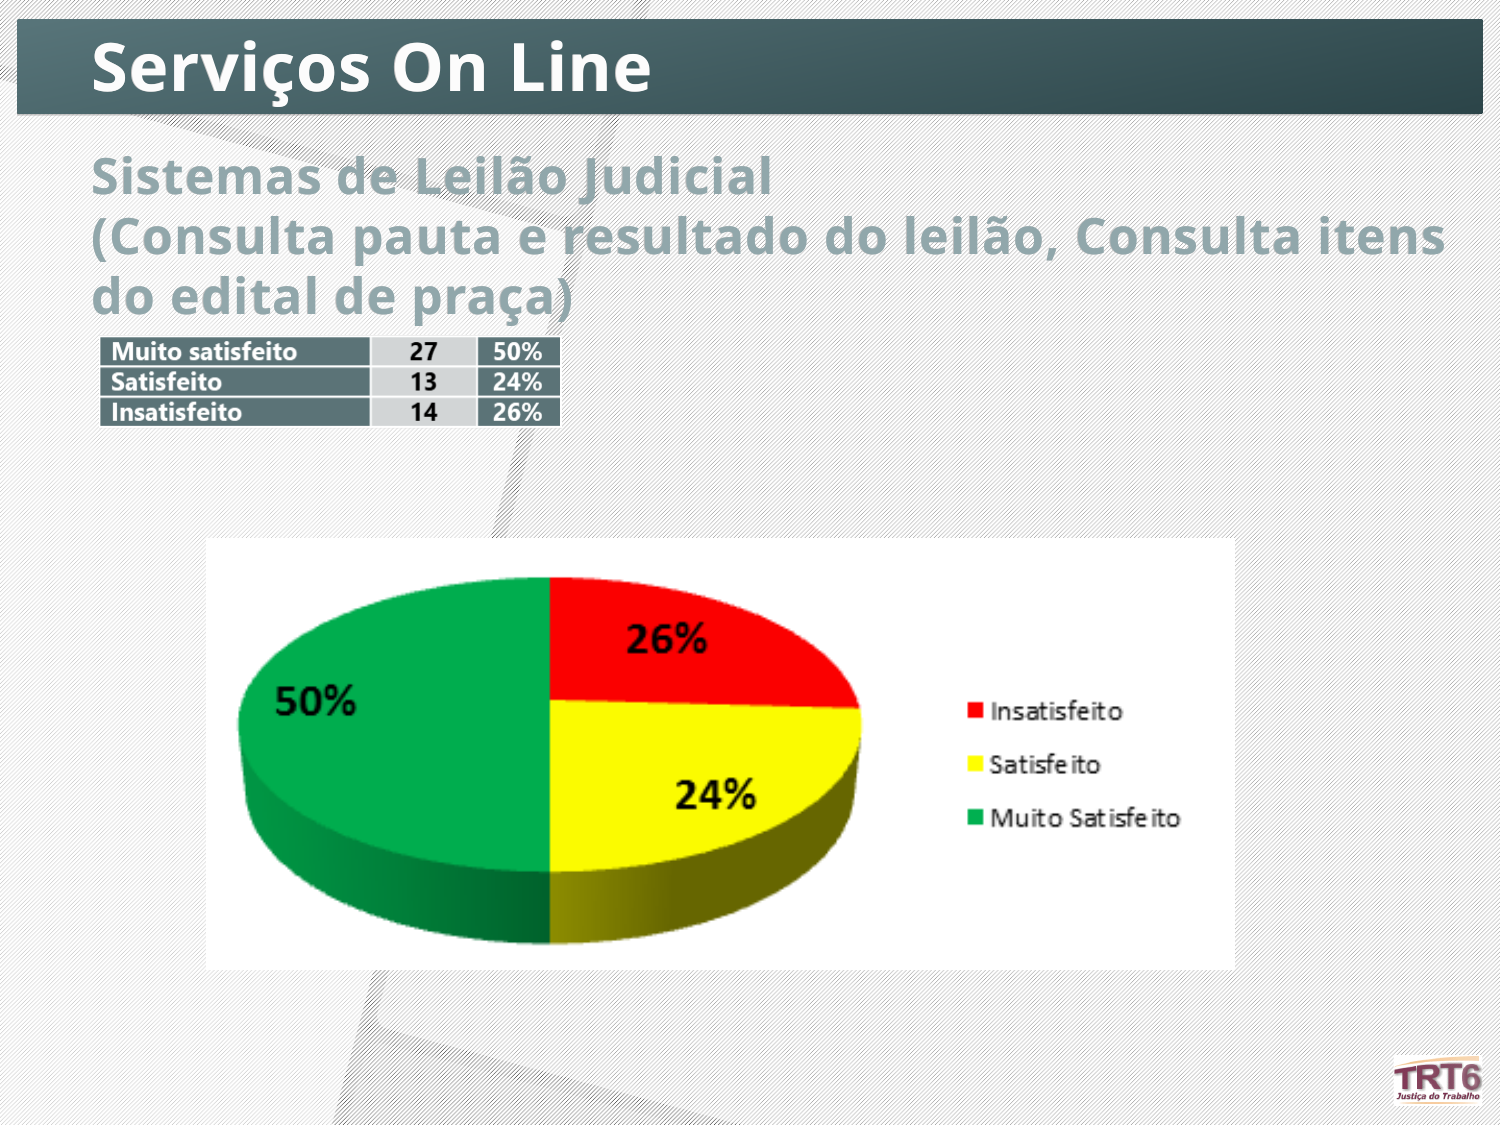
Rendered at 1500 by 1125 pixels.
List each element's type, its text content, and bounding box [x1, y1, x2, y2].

text_box Serviços On Line [77, 18, 1500, 113]
picture [206, 538, 1235, 970]
text_box [18, 19, 1482, 114]
picture [1393, 1055, 1483, 1106]
text_box Sistemas de Leilão Judicial (Consulta pauta e resultado do leilão, Consulta itens do edital de praça) [76, 137, 1471, 335]
picture [99, 328, 562, 442]
